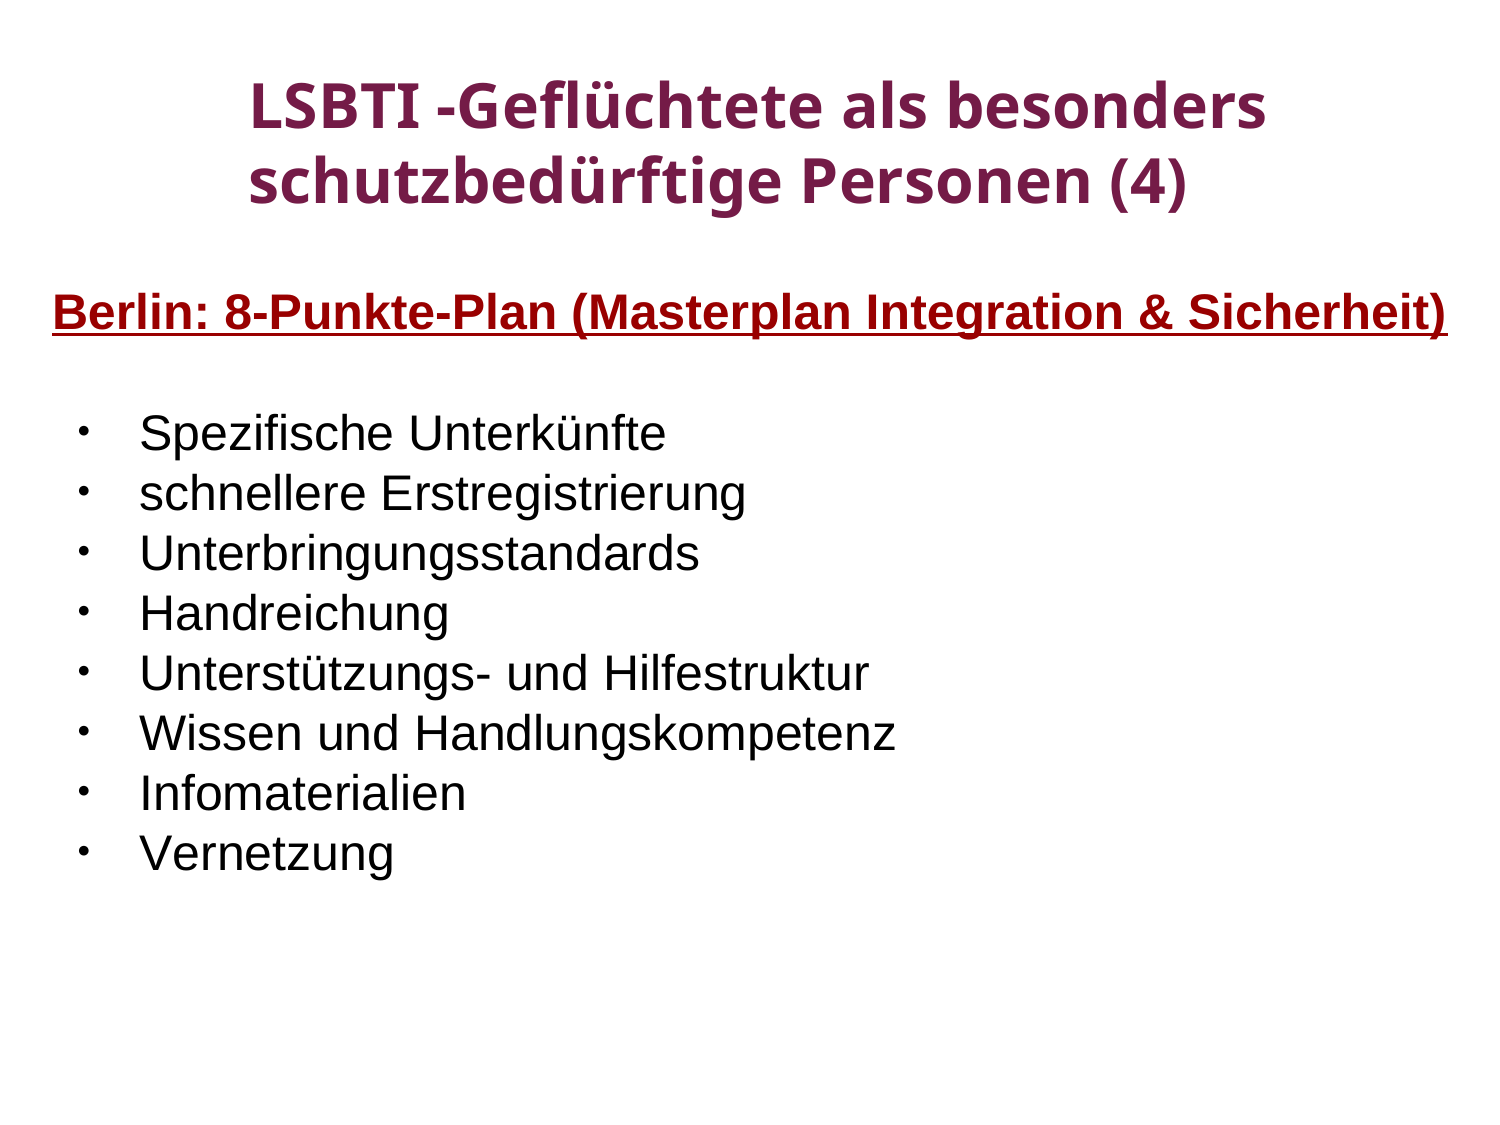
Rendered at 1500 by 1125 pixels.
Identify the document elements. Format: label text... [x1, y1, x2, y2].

list Berlin: 8-Punkte-Plan (Masterplan Integration & Sicherheit) Spezifische Unterkünfte schnellere Erstregistrierung Unterbringungsstandards Handreichung Unterstützungs- und Hilfestruktur Wissen und Handlungskompetenz Infomaterialien Vernetzung [37, 204, 1481, 961]
title LSBTI -Geflüchtete als besonders schutzbedürftige Personen (4) [32, 51, 1486, 195]
